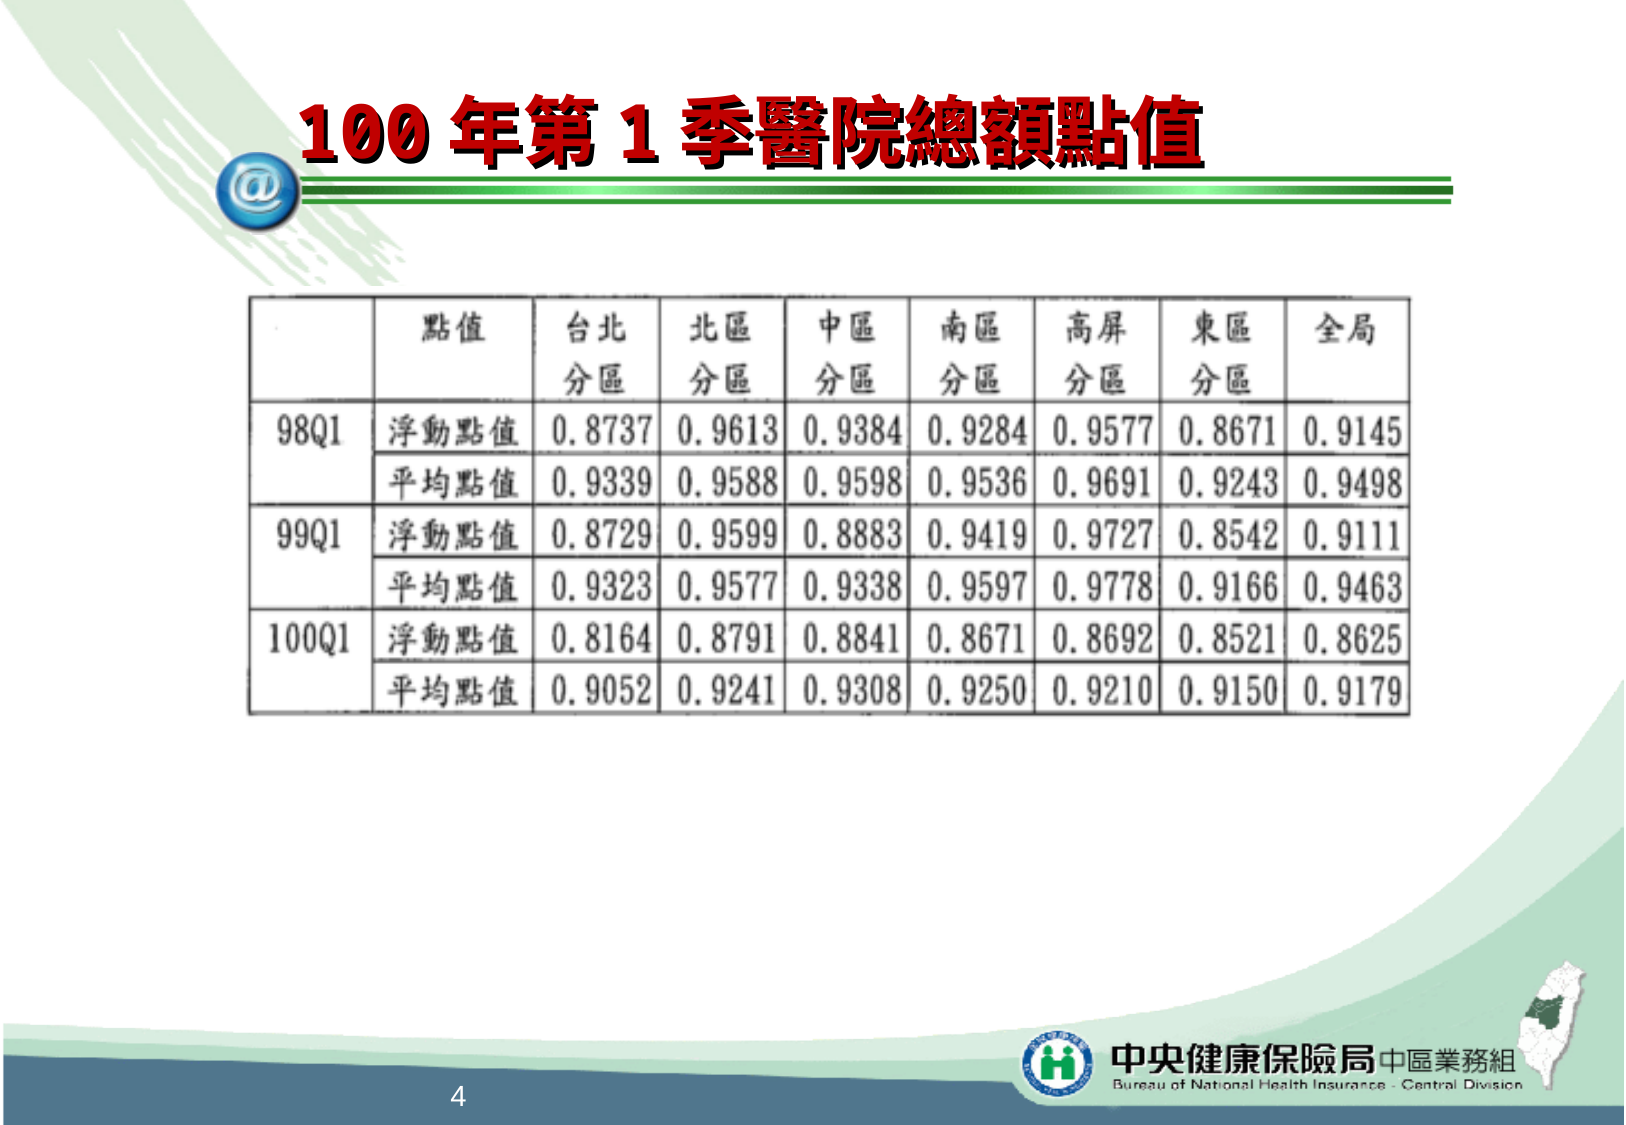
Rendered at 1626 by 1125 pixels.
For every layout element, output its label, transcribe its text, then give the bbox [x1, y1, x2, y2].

text_box [435, 1065, 815, 1125]
title 100年第1季醫院總額點值 [234, 35, 1625, 223]
picture [238, 287, 1420, 727]
